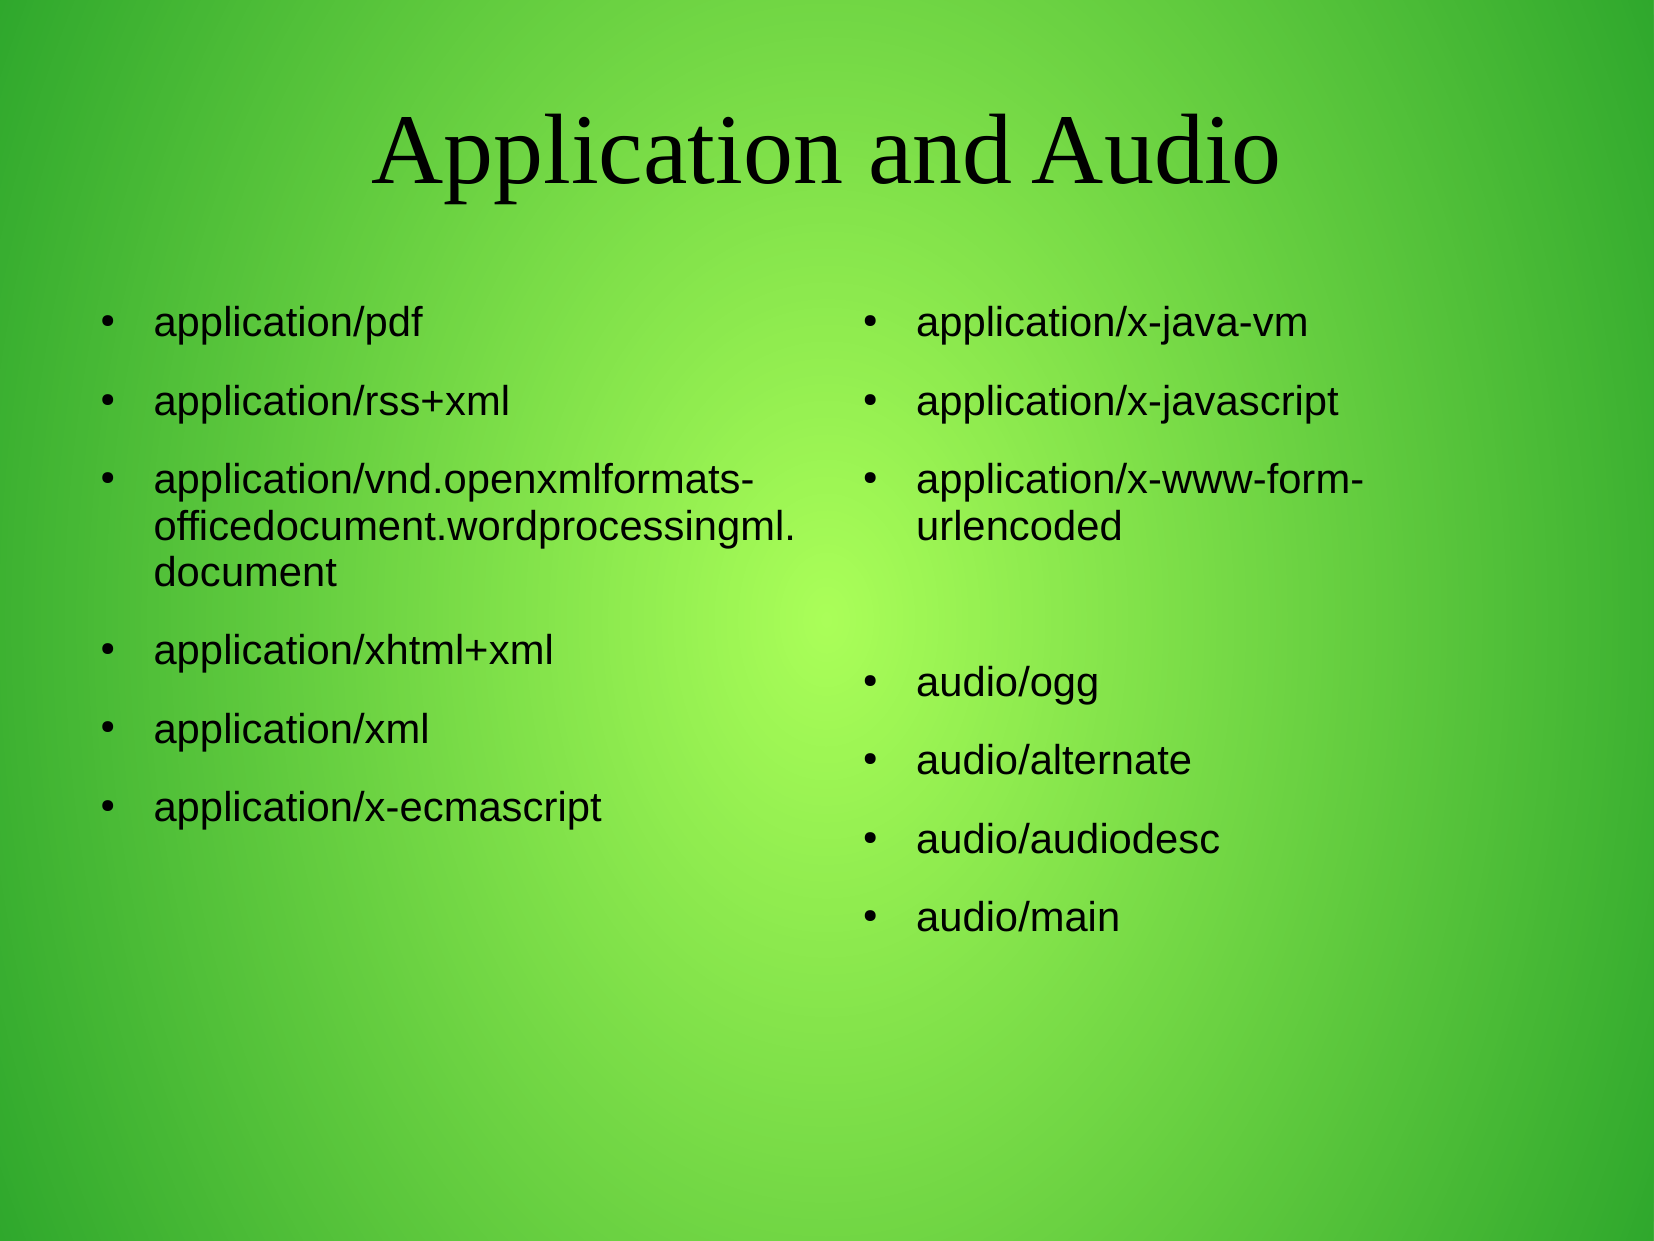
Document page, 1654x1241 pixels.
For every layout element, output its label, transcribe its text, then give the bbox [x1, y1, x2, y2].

list application/pdf application/rss+xml application/vnd.openxmlformats-officedocument.wordprocessingml.document application/xhtml+xml application/xml application/x-ecmascript [82, 299, 809, 1019]
title Application and Audio [82, 47, 1571, 252]
list application/x-java-vm application/x-javascript application/x-www-form-urlencoded audio/ogg audio/alternate audio/audiodesc audio/main [845, 299, 1572, 1019]
